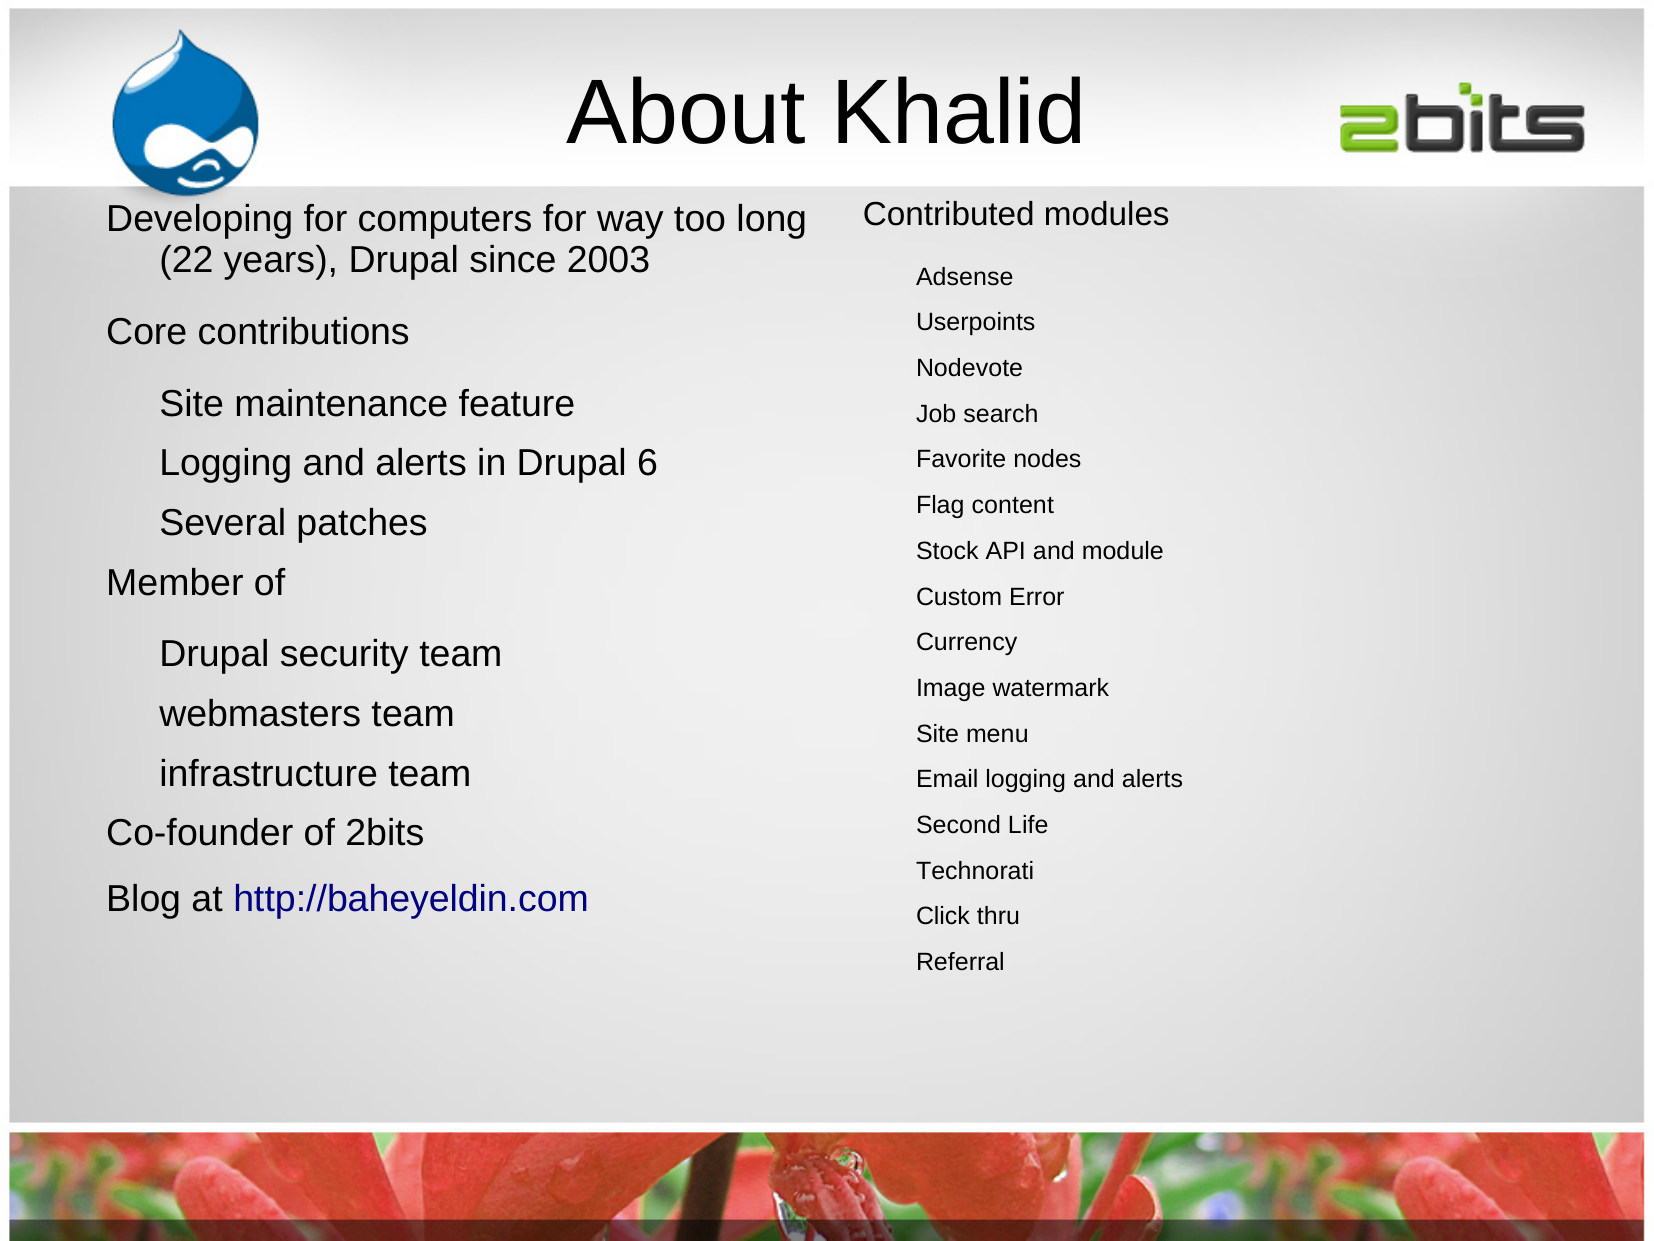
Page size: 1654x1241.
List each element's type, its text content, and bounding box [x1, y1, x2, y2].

title About Khalid [82, 8, 1571, 216]
picture [0, 0, 1654, 1241]
list Developing for computers for way too long (22 years), Drupal since 2003 Core contributions Site maintenance feature Logging and alerts in Drupal 6 Several patches Member of Drupal security team webmasters team infrastructure team Co-founder of 2bits Blog at http://baheyeldin.com [88, 197, 815, 1085]
list Contributed modules Adsense Userpoints Nodevote Job search Favorite nodes Flag content Stock API and module Custom Error Currency Image watermark Site menu Email logging and alerts Second Life Technorati Click thru Referral [845, 195, 1572, 1137]
